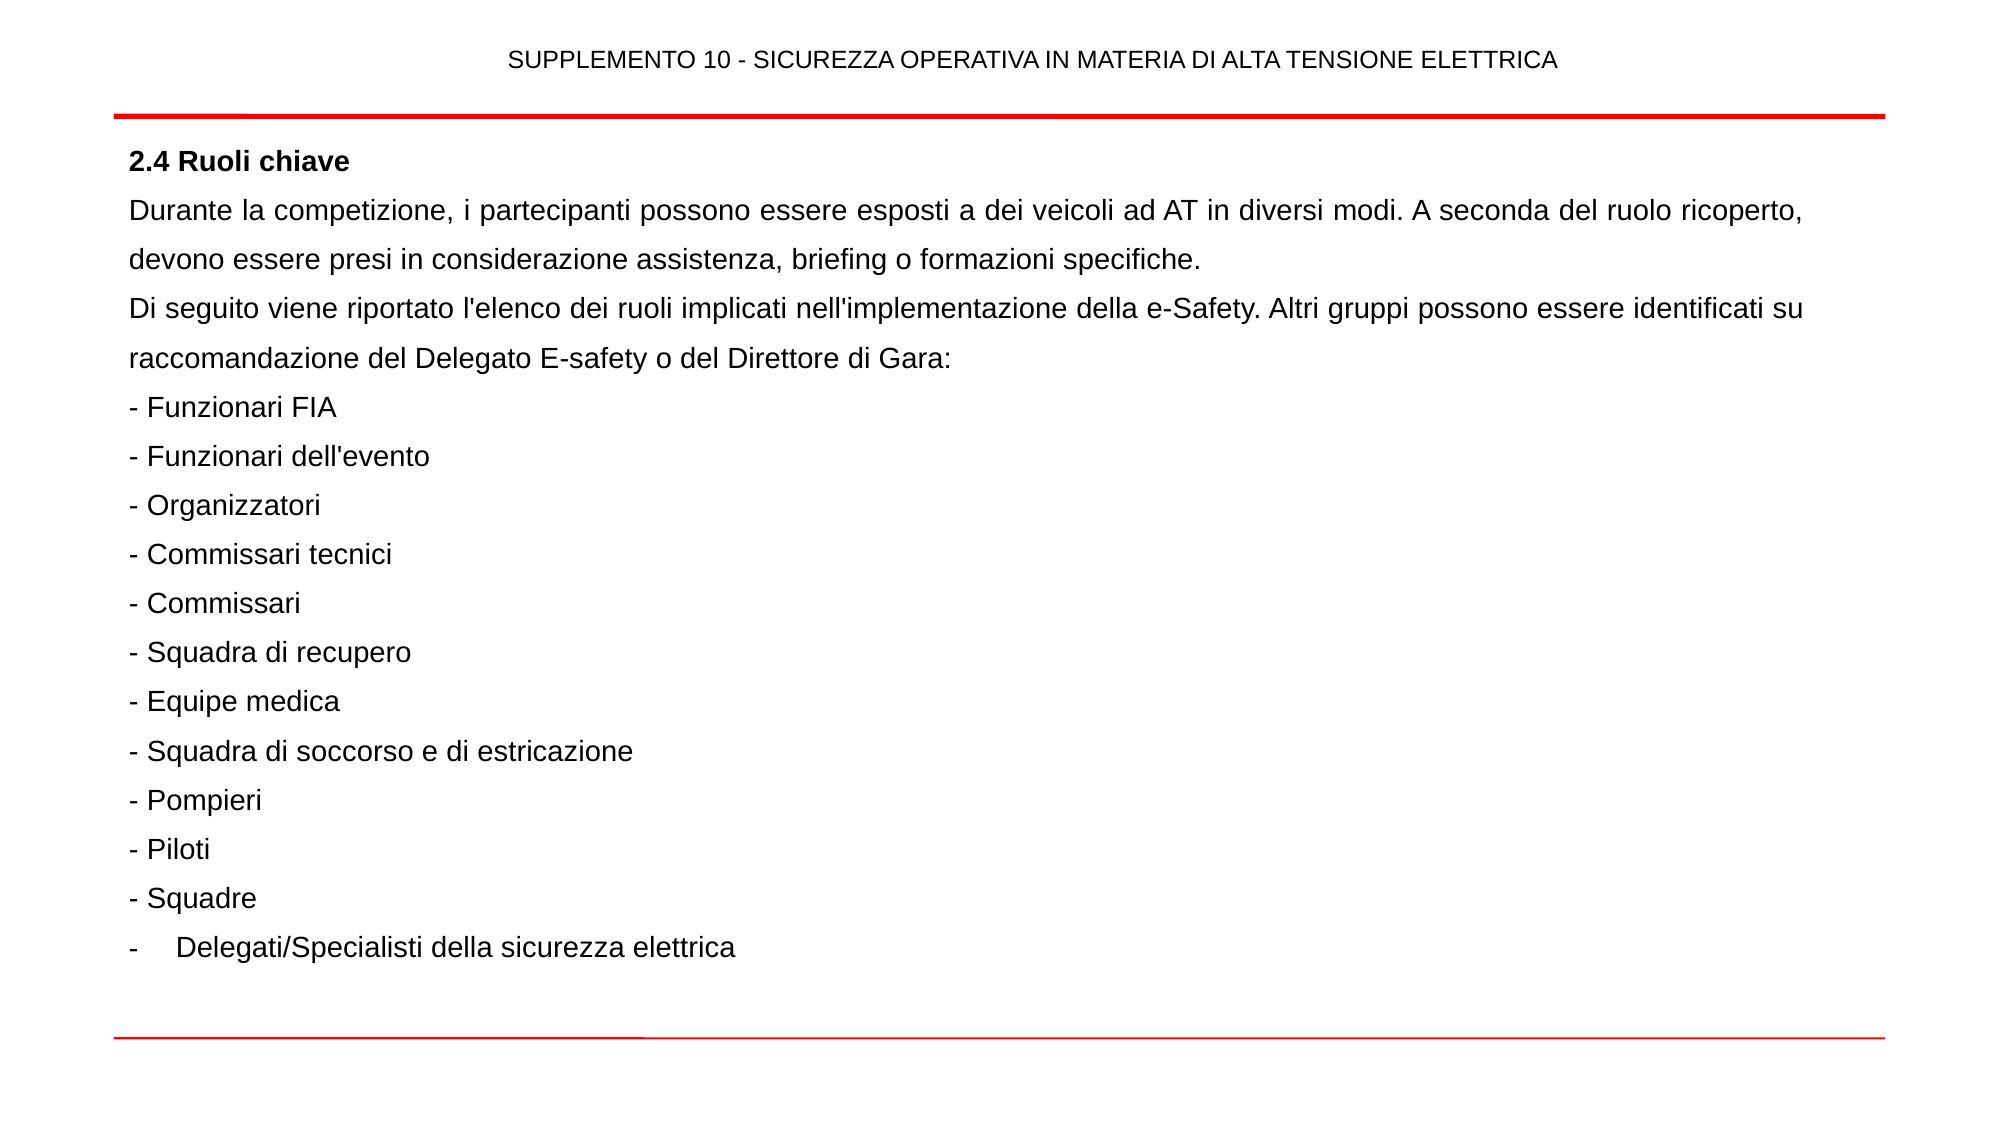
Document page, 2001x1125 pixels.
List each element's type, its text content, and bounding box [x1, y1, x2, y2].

text_box 2.4 Ruoli chiave Durante la competizione, i partecipanti possono essere esposti a dei veicoli ad AT in diversi modi. A seconda del ruolo ricoperto, devono essere presi in considerazione assistenza, briefing o formazioni specifiche. Di seguito viene riportato l'elenco dei ruoli implicati nell'implementazione della e-Safety. Altri gruppi possono essere identificati su raccomandazione del Delegato E-safety o del Direttore di Gara: - Funzionari FIA - Funzionari dell'evento - Organizzatori - Commissari tecnici - Commissari - Squadra di recupero - Equipe medica - Squadra di soccorso e di estricazione - Pompieri - Piloti - Squadre Delegati/Specialisti della sicurezza elettrica [114, 121, 1886, 972]
text_box SUPPLEMENTO 10 - SICUREZZA OPERATIVA IN MATERIA DI ALTA TENSIONE ELETTRICA [173, 38, 1895, 82]
